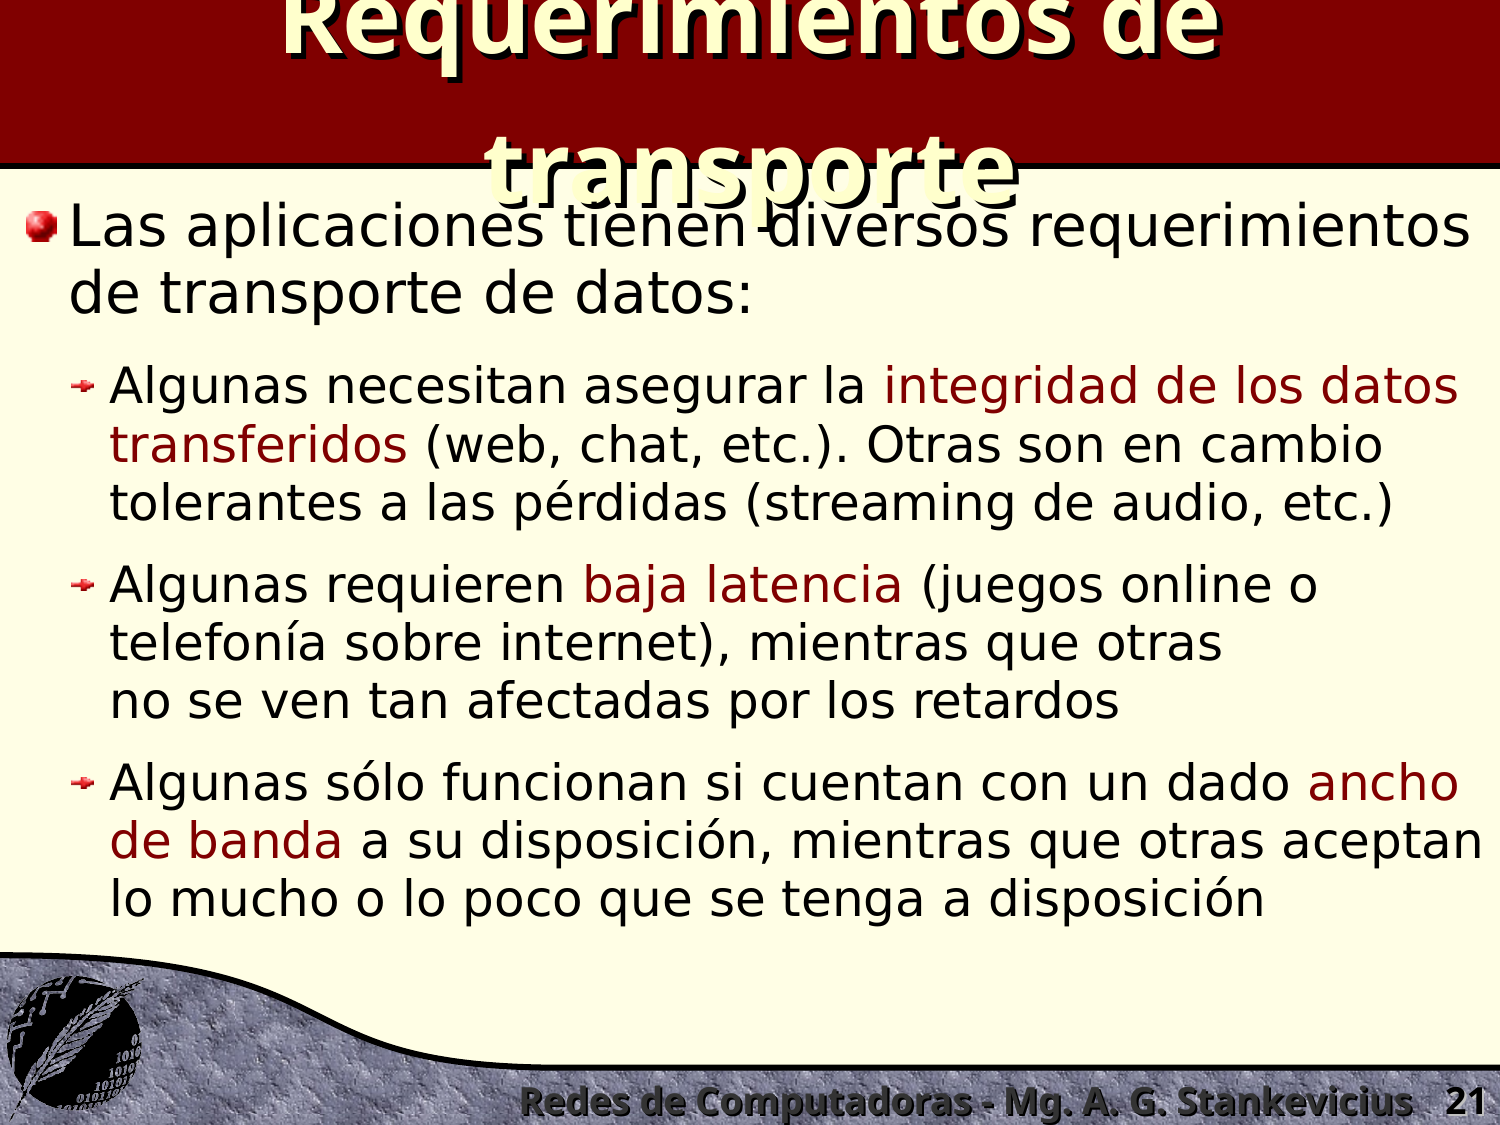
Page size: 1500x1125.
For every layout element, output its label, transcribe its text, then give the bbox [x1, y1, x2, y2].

picture [790, 1100, 795, 1110]
title Requerimientos de transporte [15, 5, 1485, 160]
picture [0, 959, 1500, 1125]
picture [1047, 1100, 1054, 1110]
list Las aplicaciones tienen diversos requerimientos de transporte de datos: Algunas necesitan asegurar la integridad de los datos transferidos (web, chat, etc.). Otras son en cambio tolerantes a las pérdidas (streaming de audio, etc.) Algunas requieren baja latencia (juegos online o telefonía sobre internet), mientras que otras no se ven tan afectadas por los retardos Algunas sólo funcionan si cuentan con un dado ancho de banda a su disposición, mientras que otras aceptan lo mucho o lo poco que se tenga a disposición [11, 192, 1486, 929]
